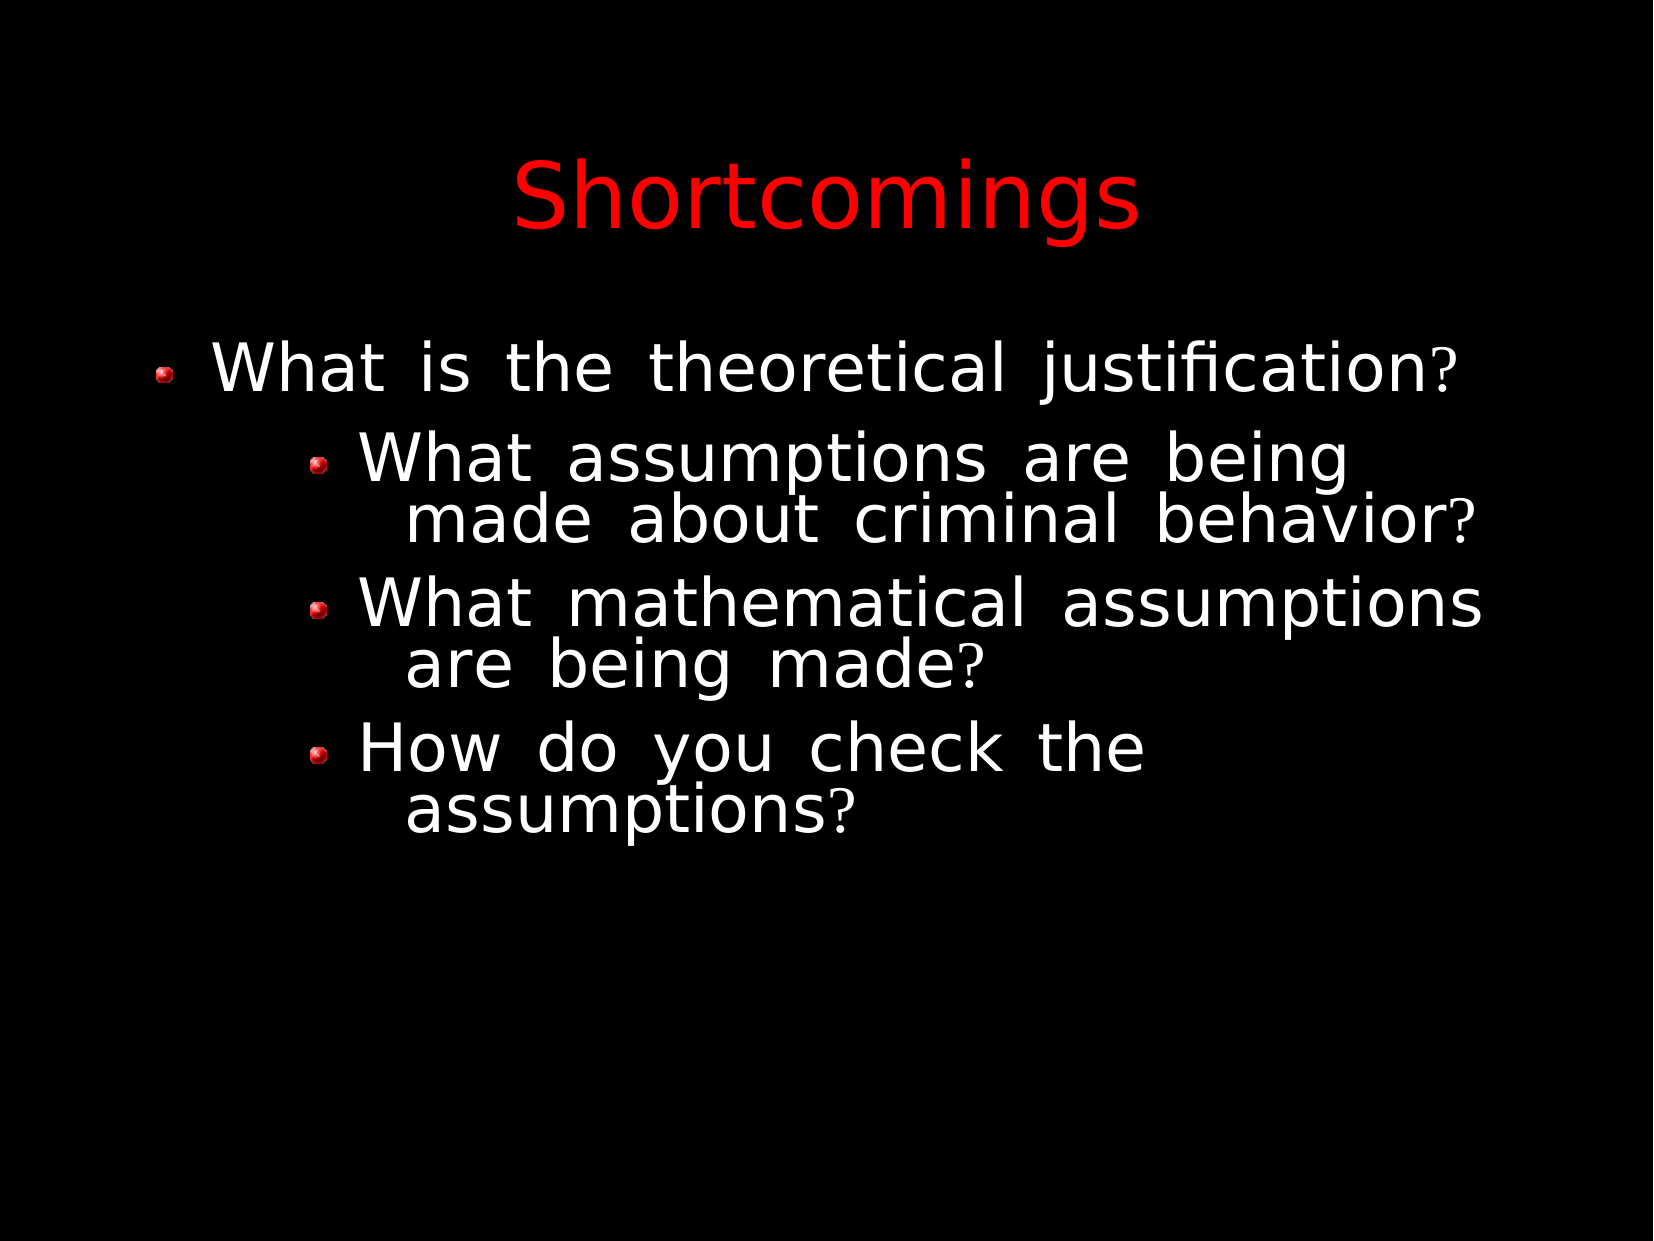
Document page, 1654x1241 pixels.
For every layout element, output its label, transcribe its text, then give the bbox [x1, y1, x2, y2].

title Shortcomings [121, 102, 1533, 311]
list What is the theoretical justification? What assumptions are being made about criminal behavior? What mathematical assumptions are being made? How do you check the assumptions? [121, 344, 1533, 1127]
